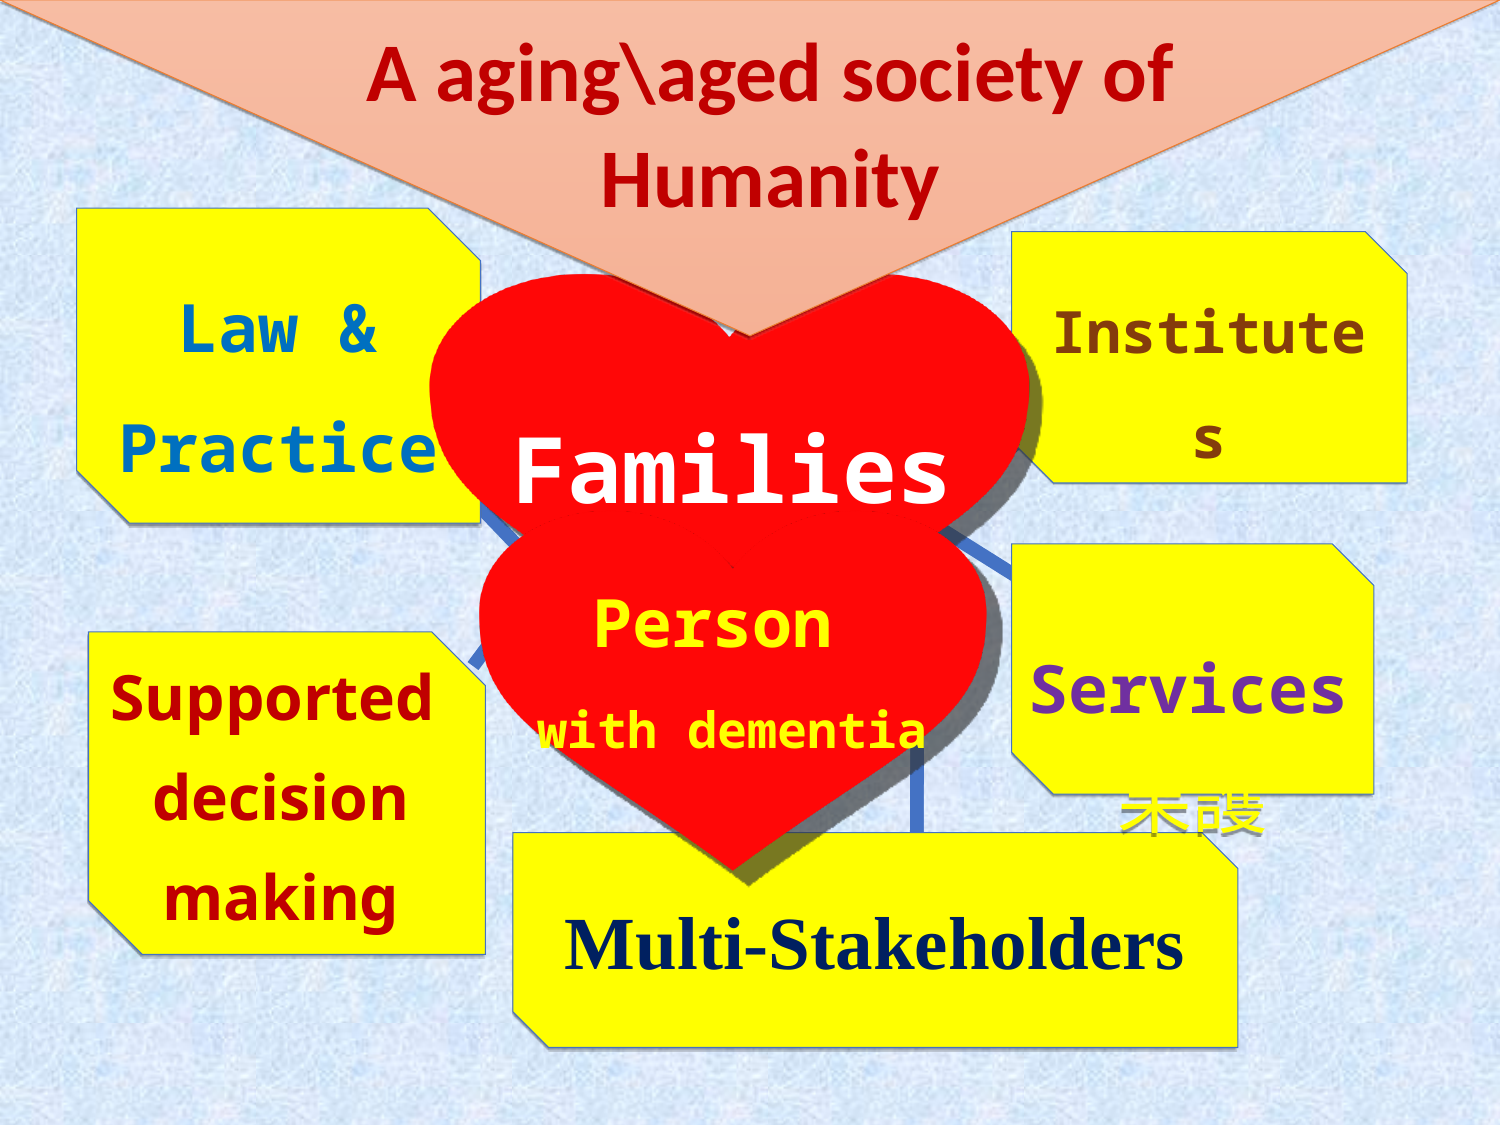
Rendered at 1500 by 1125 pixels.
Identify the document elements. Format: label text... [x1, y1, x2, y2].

text_box Law & Practice [76, 208, 393, 524]
text_box Supported decision making [95, 638, 467, 940]
text_box 成年成果監成果護 [1017, 543, 1374, 795]
text_box Institutes [1065, 231, 1408, 484]
picture [393, 470, 1065, 911]
title A aging\aged society of Humanity [235, 3, 1306, 233]
text_box Person with dementia [553, 573, 912, 768]
picture [393, 233, 1065, 382]
text_box Services [1038, 599, 1339, 736]
text_box [0, 0, 1500, 106]
text_box [127, 911, 486, 955]
text_box [88, 631, 393, 908]
text_box Families [371, 382, 1093, 497]
text_box [520, 233, 980, 336]
text_box Multi-Stakeholders [512, 832, 1238, 1048]
